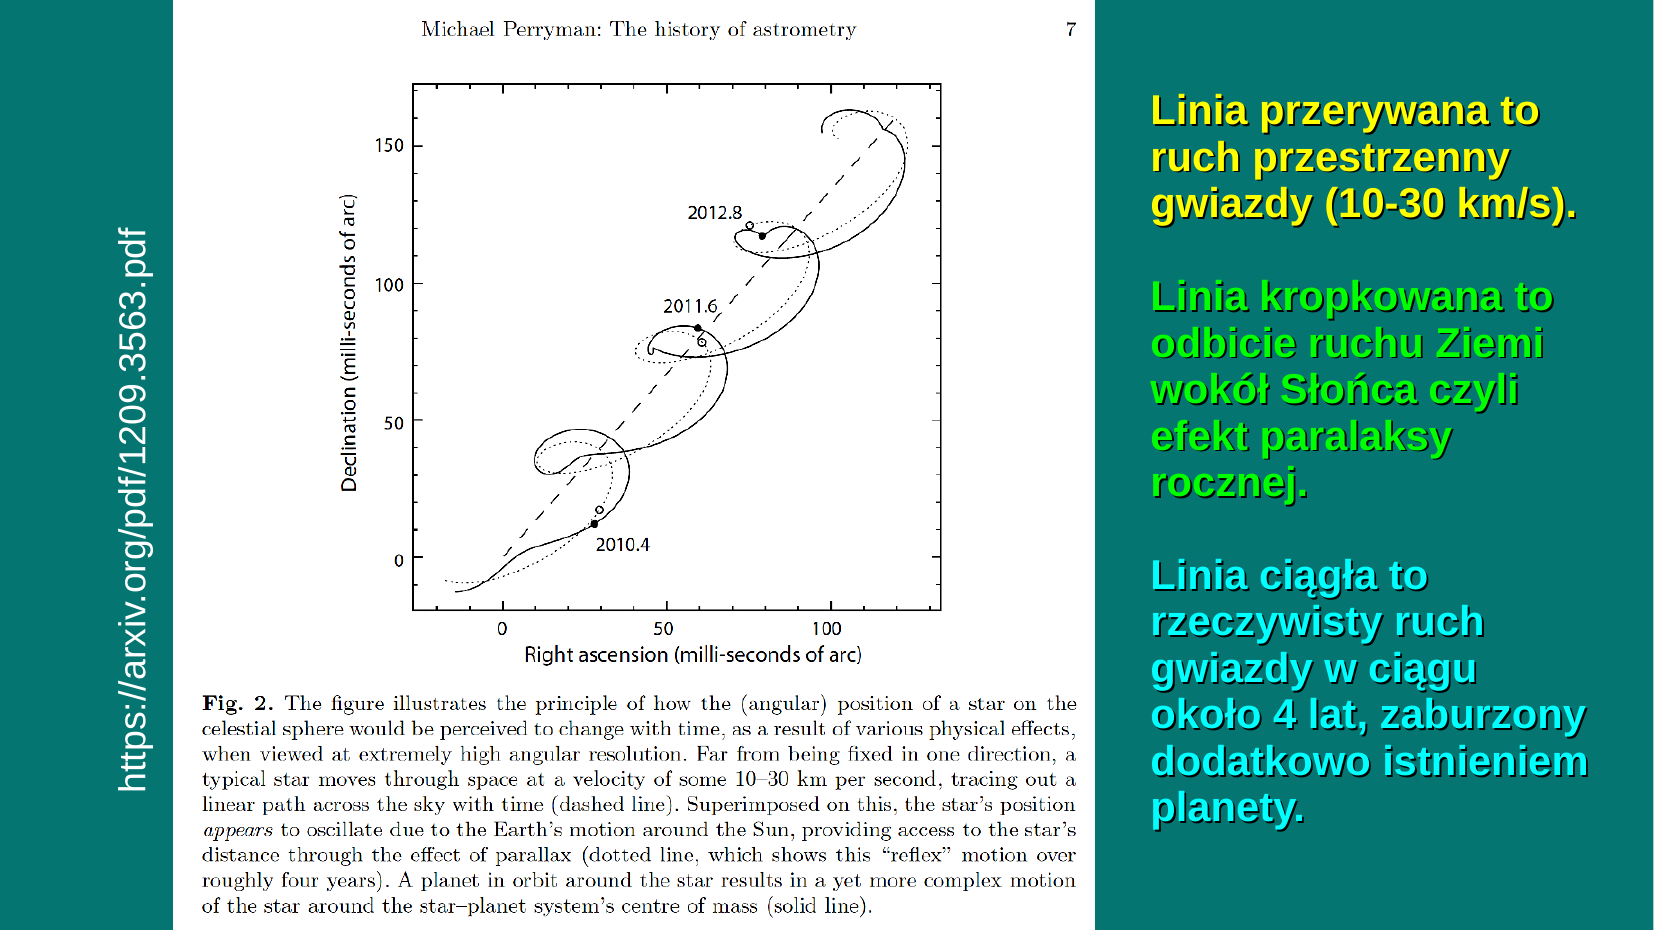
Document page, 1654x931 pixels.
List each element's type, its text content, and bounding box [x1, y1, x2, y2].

picture [173, 0, 1095, 931]
text_box Linia przerywana to ruch przestrzenny gwiazdy (10-30 km/s). Linia kropkowana to odbicie ruchu Ziemi wokół Słońca czyli efekt paralaksy rocznej. Linia ciągła to rzeczywisty ruch gwiazdy w ciągu około 4 lat, zaburzony dodatkowo istnieniem planety. [1135, 79, 1613, 852]
text_box https://arxiv.org/pdf/1209.3563.pdf [103, 191, 161, 809]
